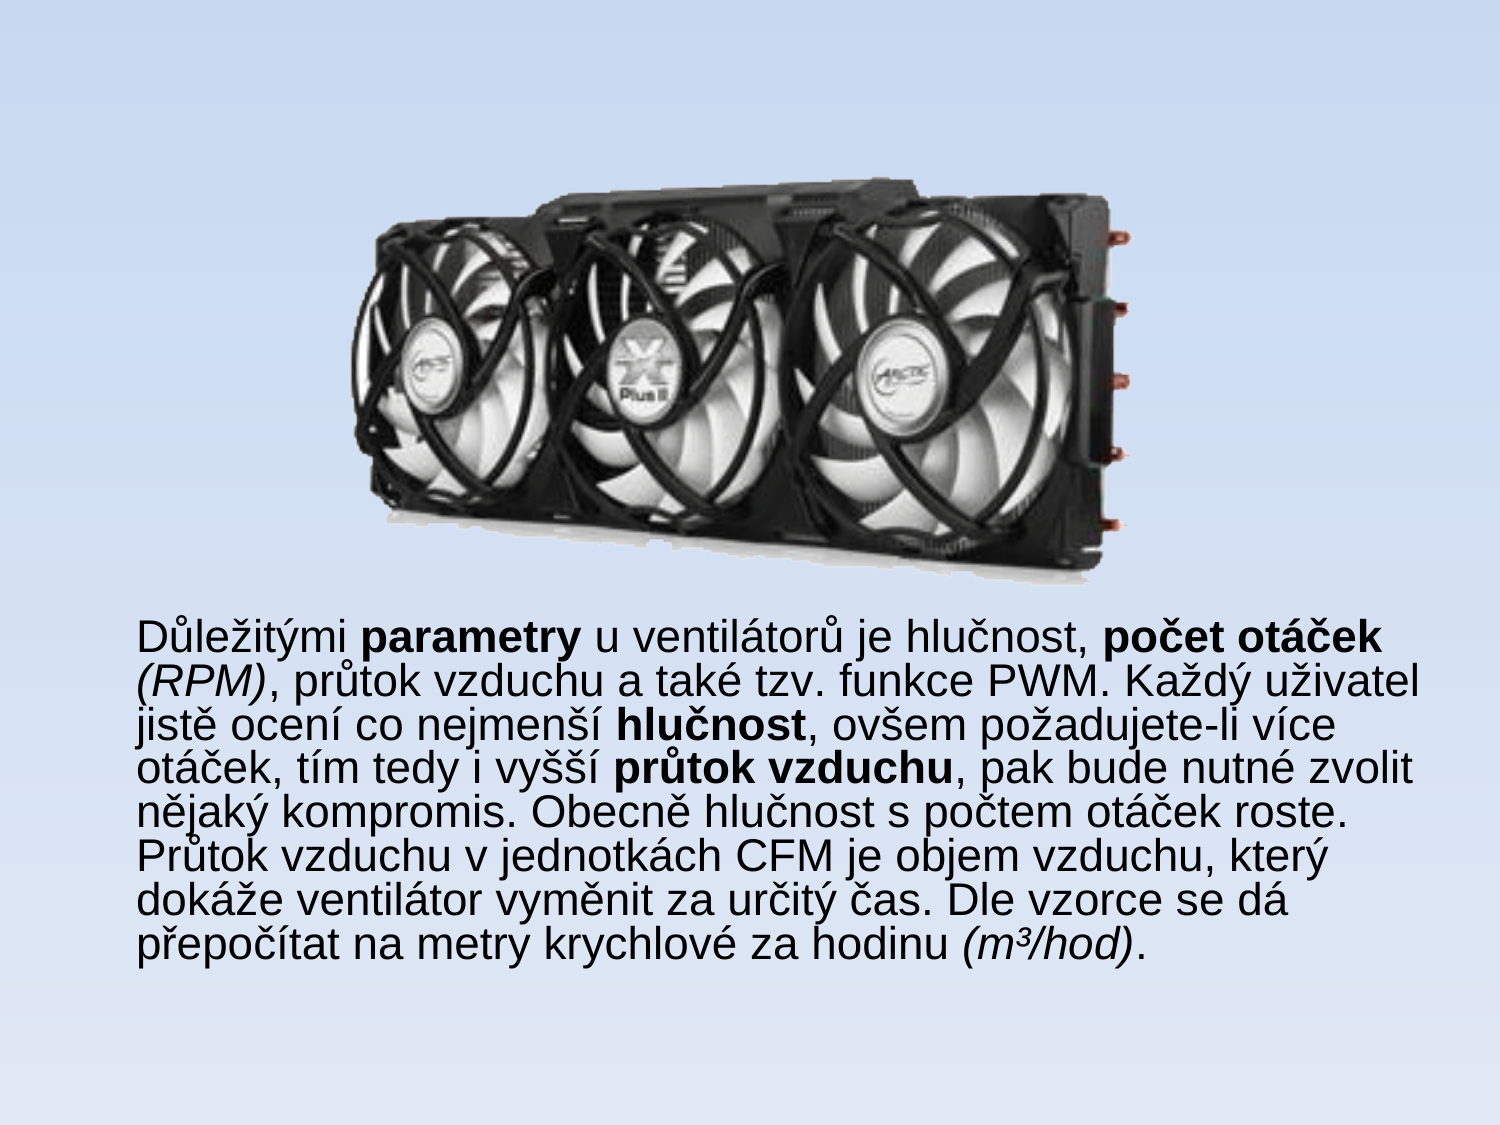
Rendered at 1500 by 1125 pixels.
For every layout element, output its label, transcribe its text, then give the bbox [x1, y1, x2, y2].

picture [277, 113, 1211, 629]
list Důležitými parametry u ventilátorů je hlučnost, počet otáček (RPM), průtok vzduchu a také tzv. funkce PWM. Každý uživatel jistě ocení co nejmenší hlučnost, ovšem požadujete-li více otáček, tím tedy i vyšší průtok vzduchu, pak bude nutné zvolit nějaký kompromis. Obecně hlučnost s počtem otáček roste. Průtok vzduchu v jednotkách CFM je objem vzduchu, který dokáže ventilátor vyměnit za určitý čas. Dle vzorce se dá přepočítat na metry krychlové za hodinu (m³/hod). [64, 609, 1447, 1106]
